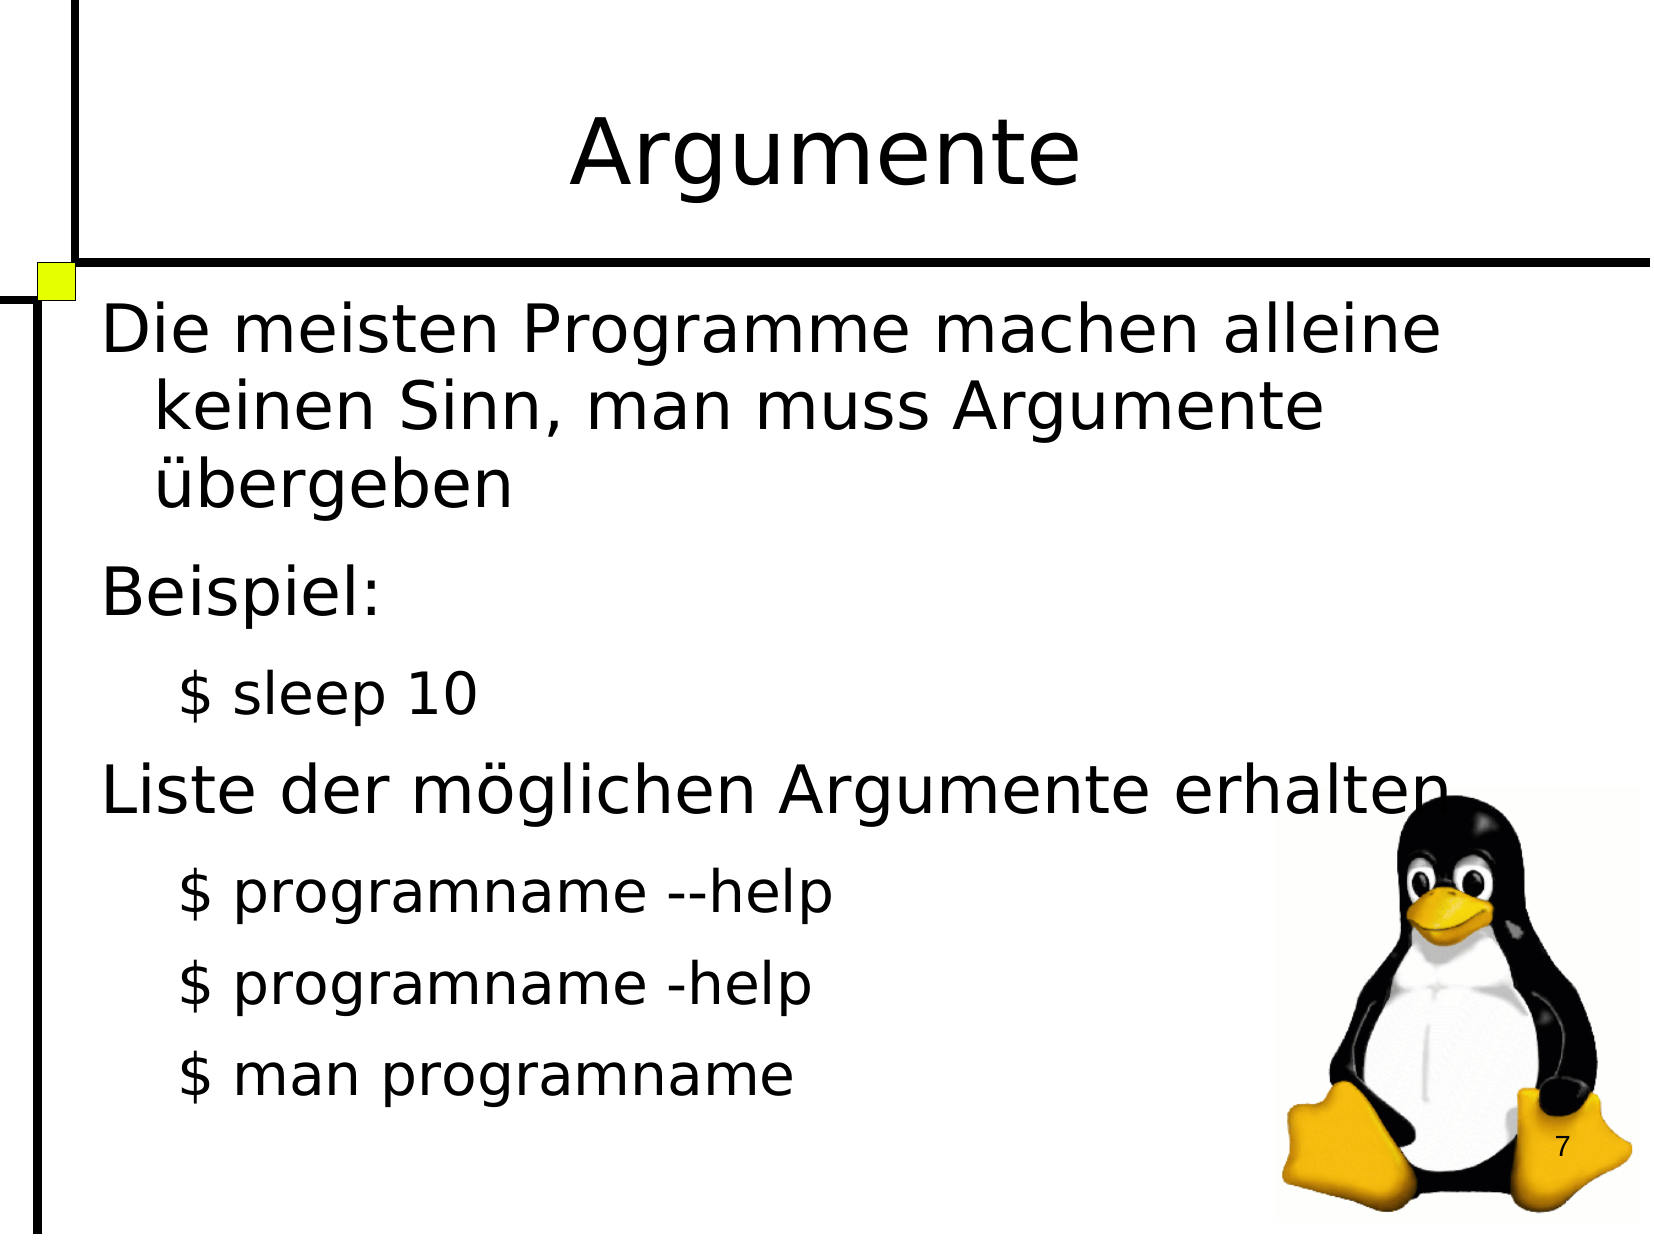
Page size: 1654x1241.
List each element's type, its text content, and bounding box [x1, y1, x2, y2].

list Die meisten Programme machen alleine keinen Sinn, man muss Argumente übergeben Beispiel: $ sleep 10 Liste der möglichen Argumente erhalten $ programname --help $ programname -help $ man programname [82, 290, 1571, 1110]
title Argumente [82, 49, 1571, 257]
picture [1275, 787, 1642, 1223]
